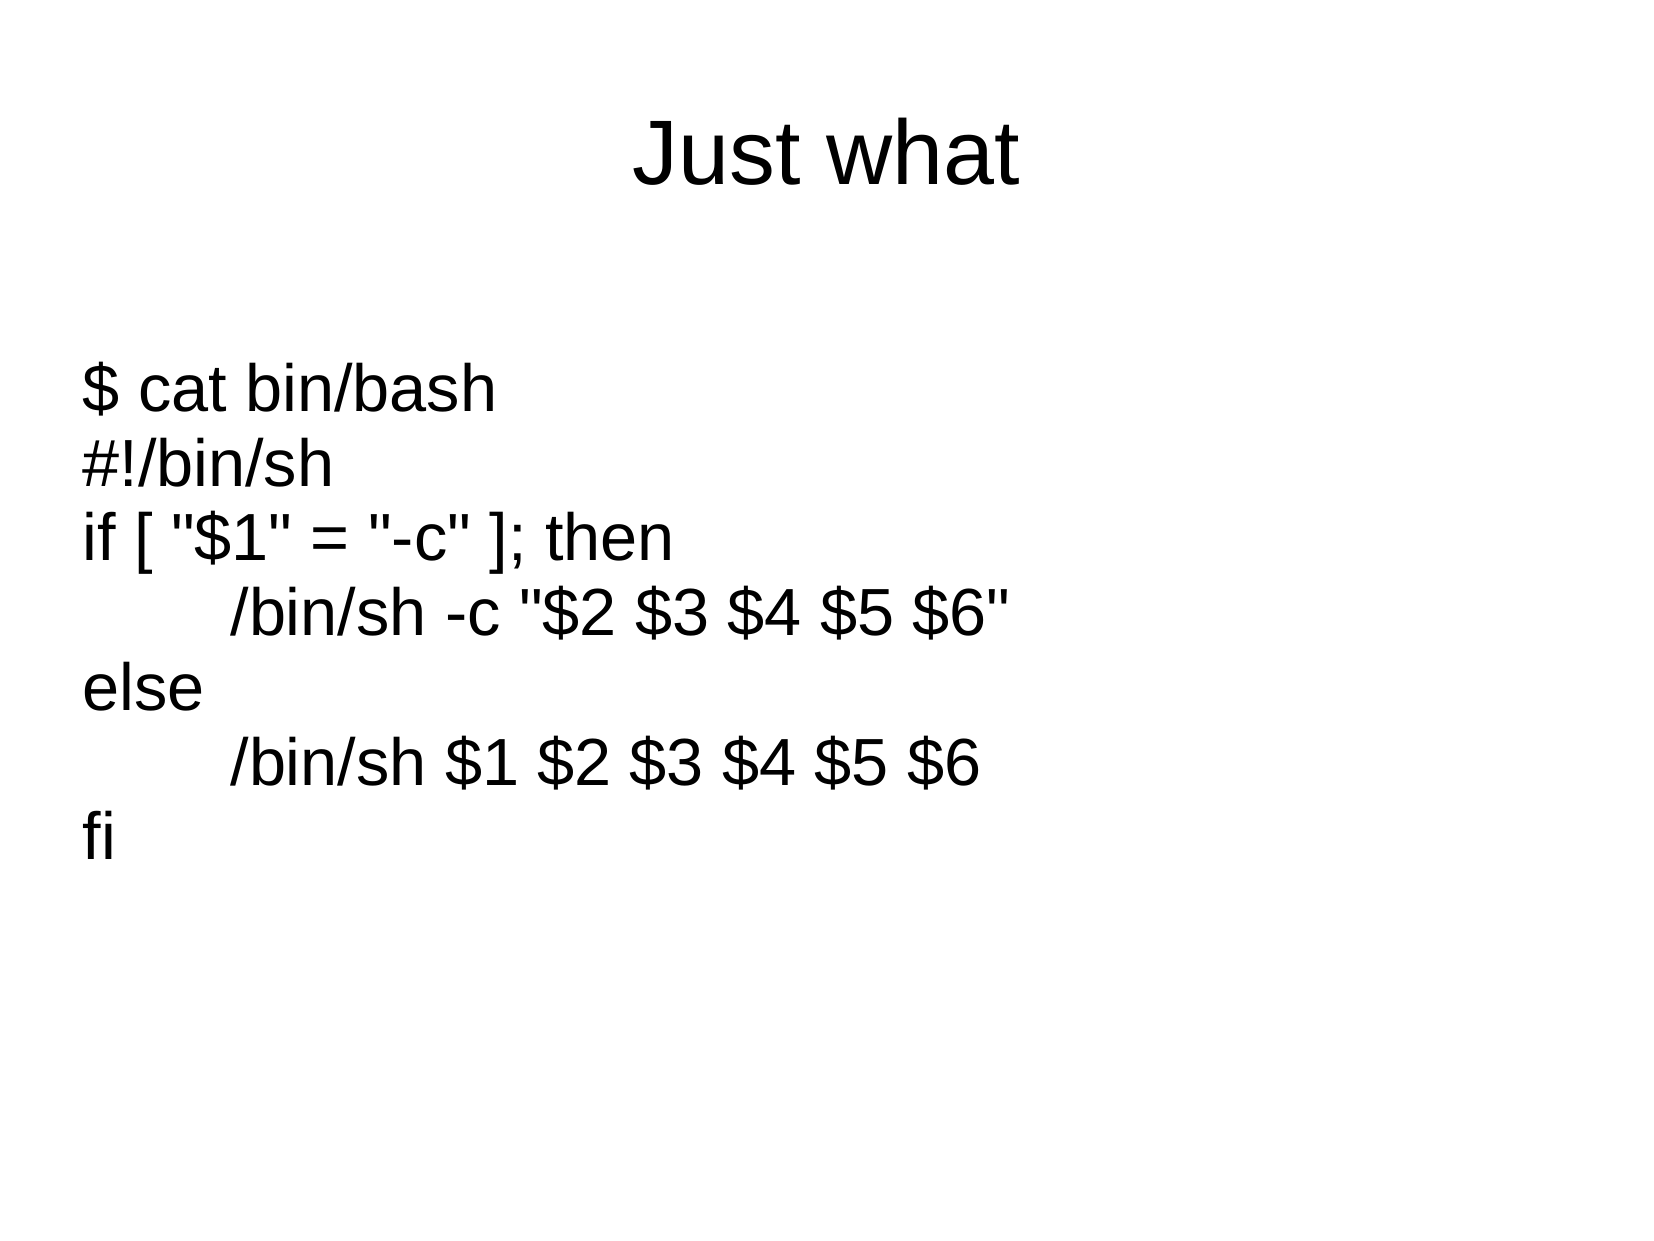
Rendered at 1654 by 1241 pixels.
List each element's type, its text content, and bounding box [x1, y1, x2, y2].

title Just what [82, 49, 1571, 257]
subtitle $ cat bin/bash #!/bin/sh if [ "$1" = "-c" ]; then /bin/sh -c "$2 $3 $4 $5 $6" else /bin/sh $1 $2 $3 $4 $5 $6 fi [82, 290, 1571, 1010]
